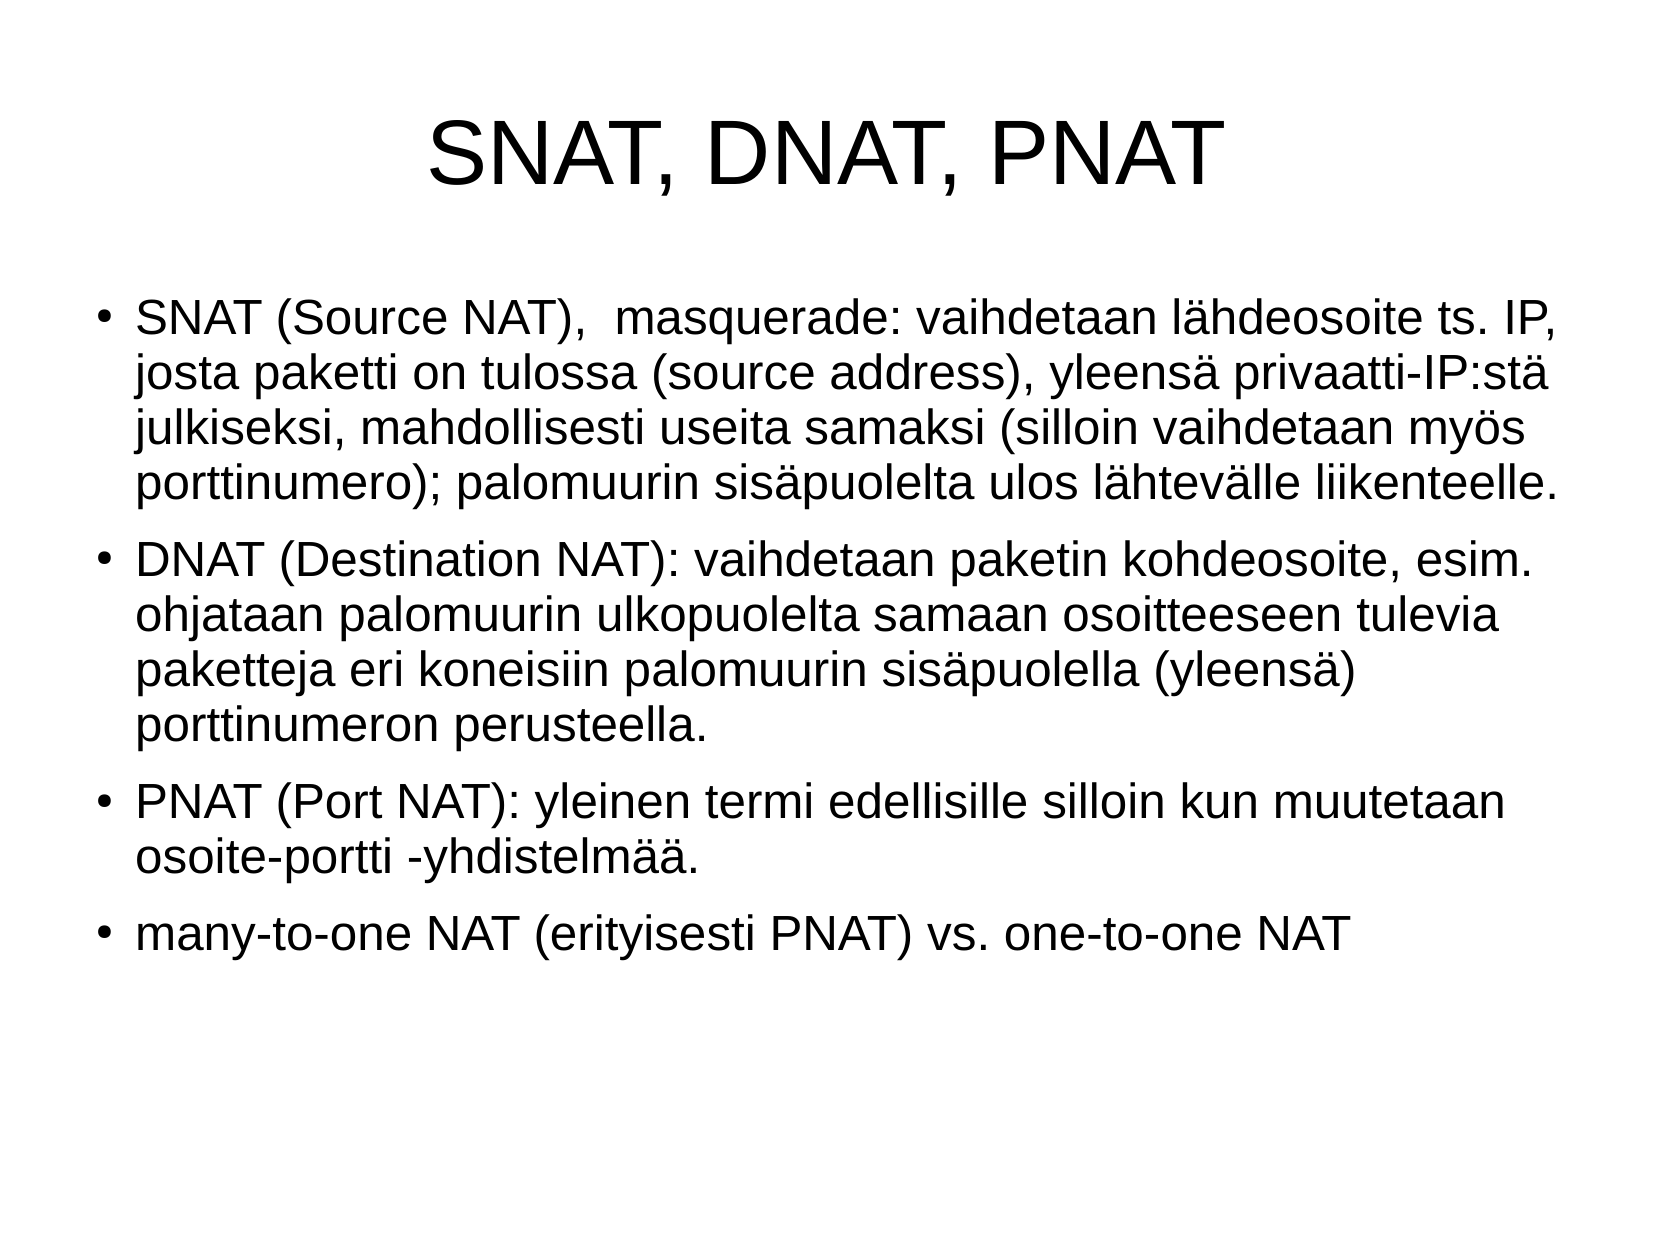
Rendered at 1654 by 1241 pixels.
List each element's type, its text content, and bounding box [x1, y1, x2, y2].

list SNAT (Source NAT), masquerade: vaihdetaan lähdeosoite ts. IP, josta paketti on tulossa (source address), yleensä privaatti-IP:stä julkiseksi, mahdollisesti useita samaksi (silloin vaihdetaan myös porttinumero); palomuurin sisäpuolelta ulos lähtevälle liikenteelle. DNAT (Destination NAT): vaihdetaan paketin kohdeosoite, esim. ohjataan palomuurin ulkopuolelta samaan osoitteeseen tulevia paketteja eri koneisiin palomuurin sisäpuolella (yleensä) porttinumeron perusteella. PNAT (Port NAT): yleinen termi edellisille silloin kun muutetaan osoite-portti -yhdistelmää. many-to-one NAT (erityisesti PNAT) vs. one-to-one NAT [82, 290, 1571, 1010]
title SNAT, DNAT, PNAT [82, 49, 1571, 257]
